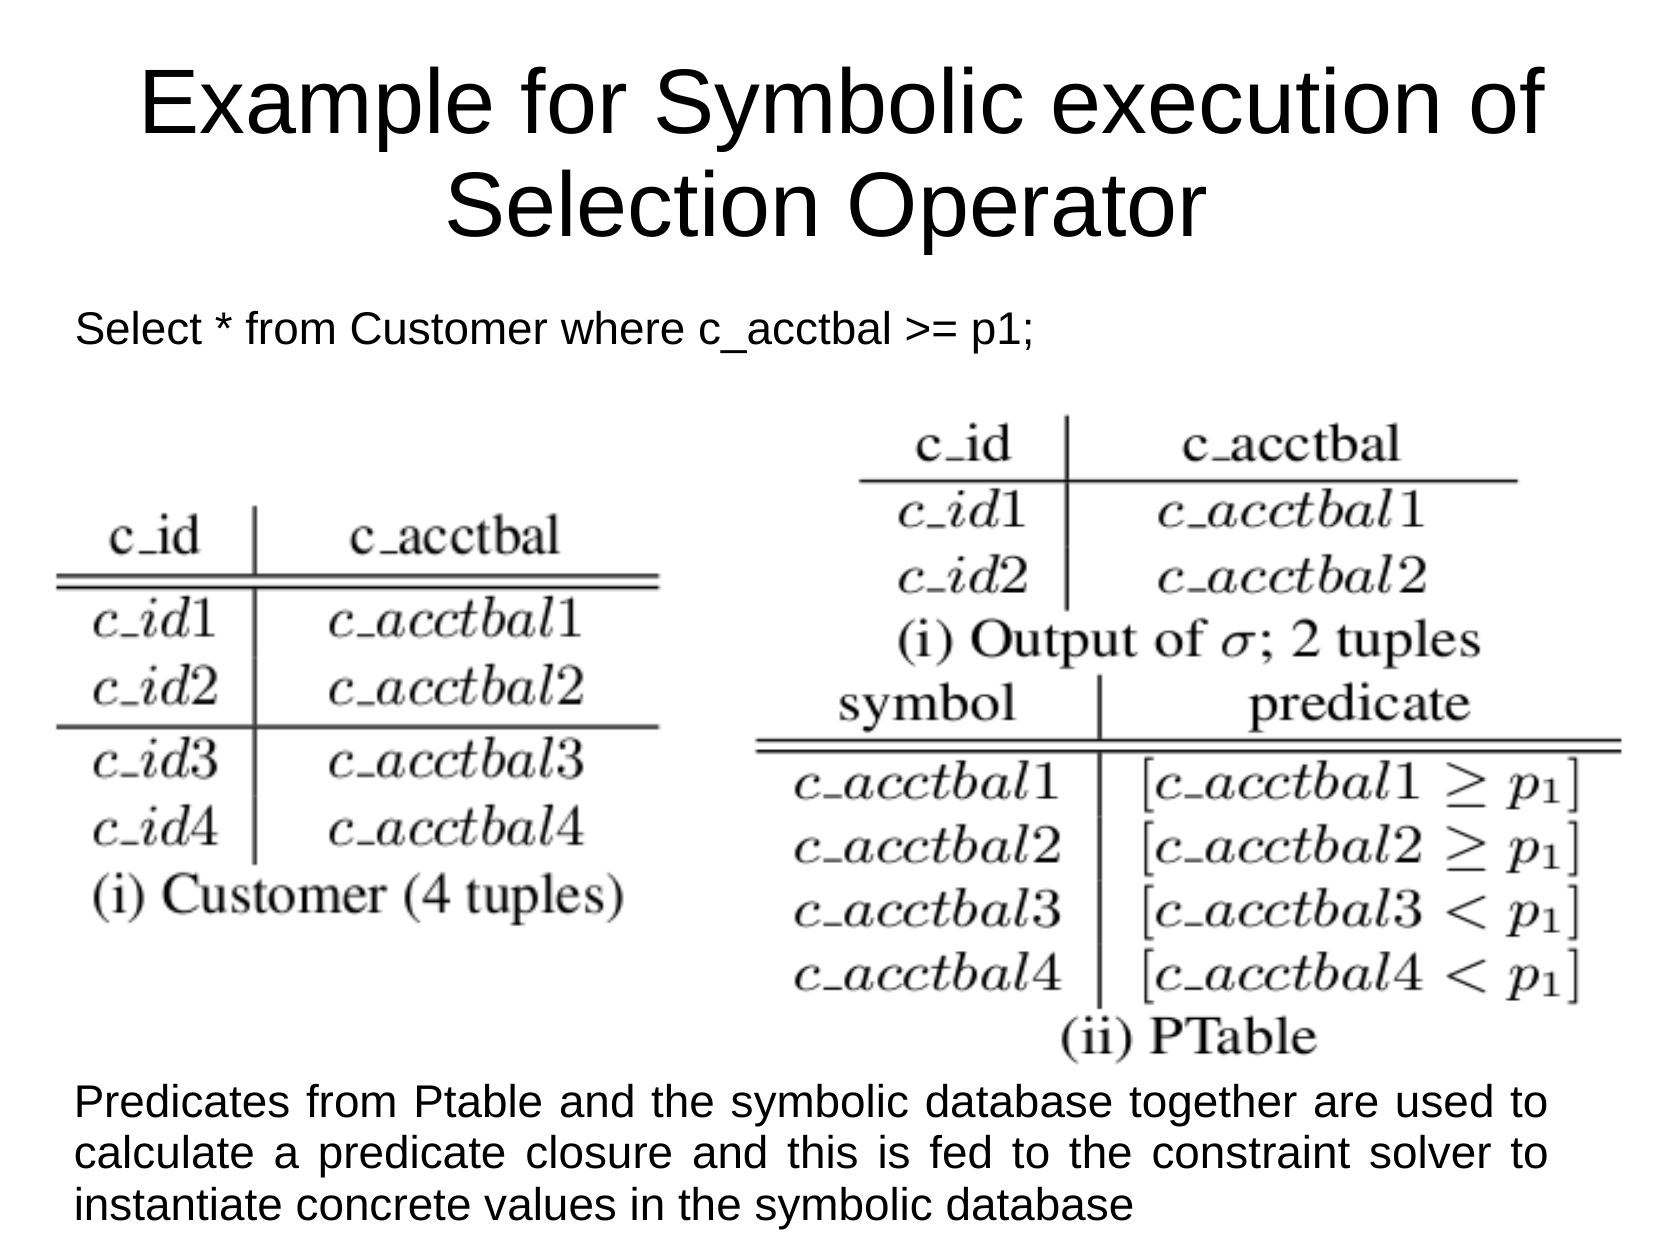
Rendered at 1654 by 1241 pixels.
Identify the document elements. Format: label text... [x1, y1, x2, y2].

text_box Predicates from Ptable and the symbolic database together are used to calculate a predicate closure and this is fed to the constraint solver to instantiate concrete values in the symbolic database [59, 1068, 1565, 1238]
title Example for Symbolic execution of Selection Operator [82, 50, 1571, 256]
text_box Select * from Customer where c_acctbal >= p1; [47, 295, 1376, 362]
picture [732, 389, 1648, 1069]
picture [2, 479, 709, 951]
